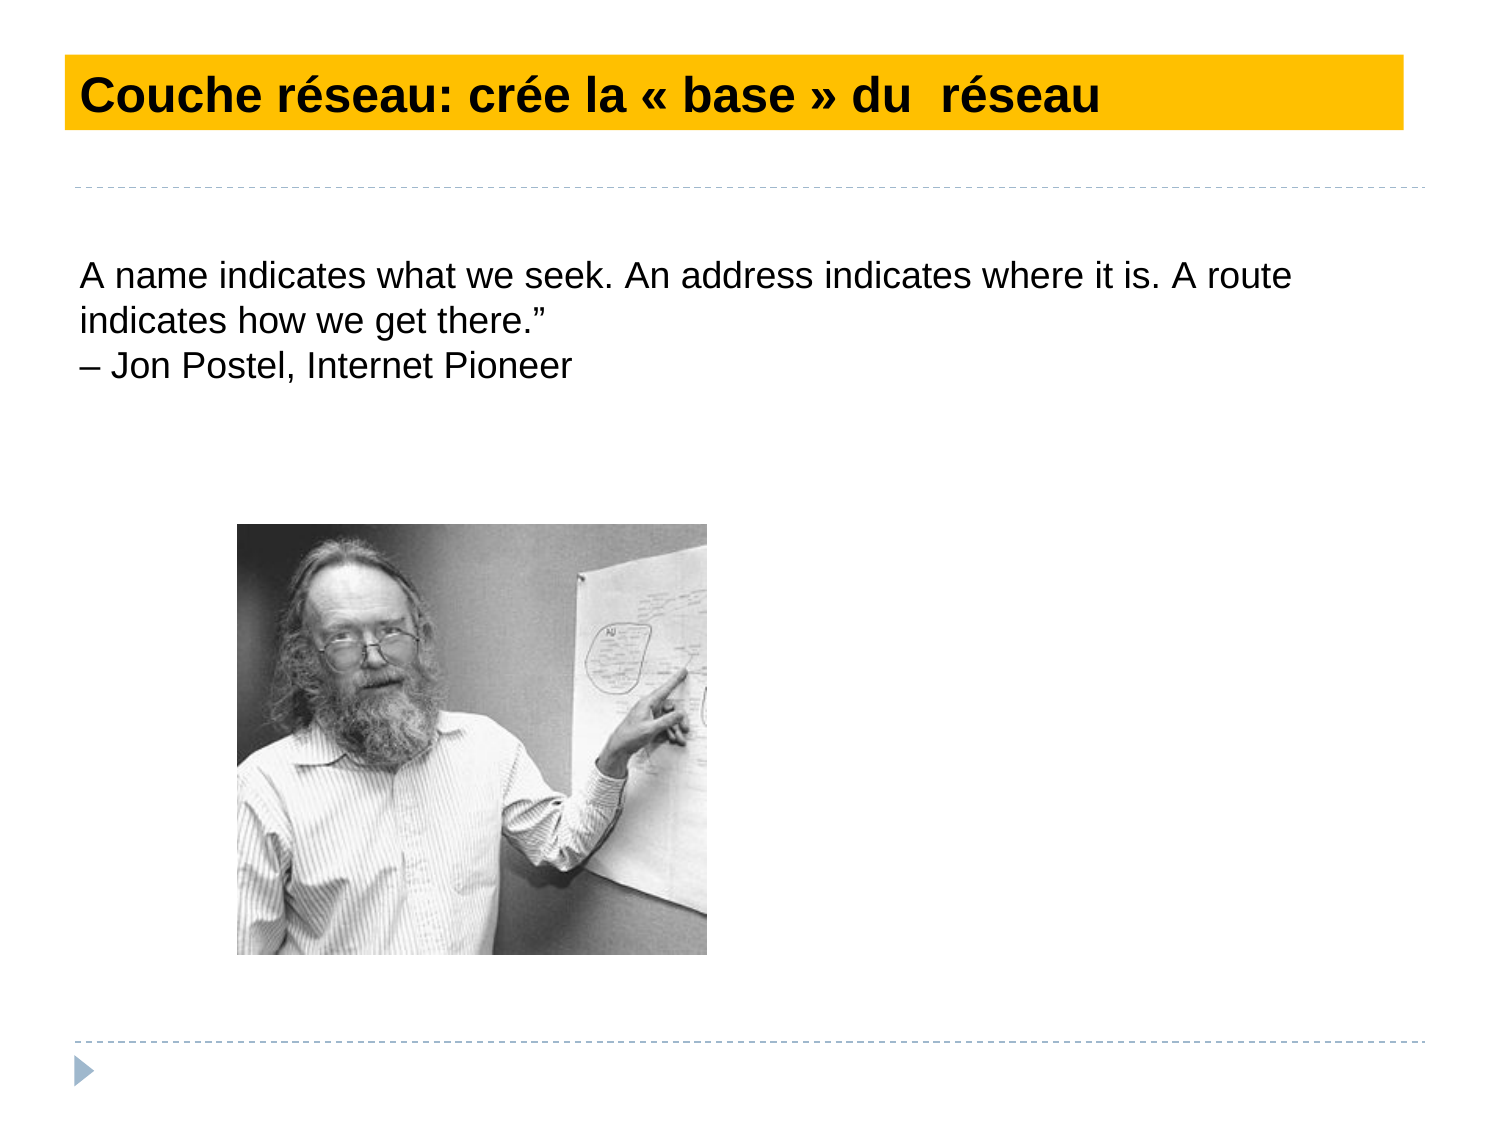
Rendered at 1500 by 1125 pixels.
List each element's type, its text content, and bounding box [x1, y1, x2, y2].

text_box Couche réseau: crée la « base » du réseau [64, 54, 1404, 131]
text_box A name indicates what we seek. An address indicates where it is. A route indicates how we get there.” – Jon Postel, Internet Pioneer [64, 243, 1400, 394]
picture [237, 524, 707, 955]
